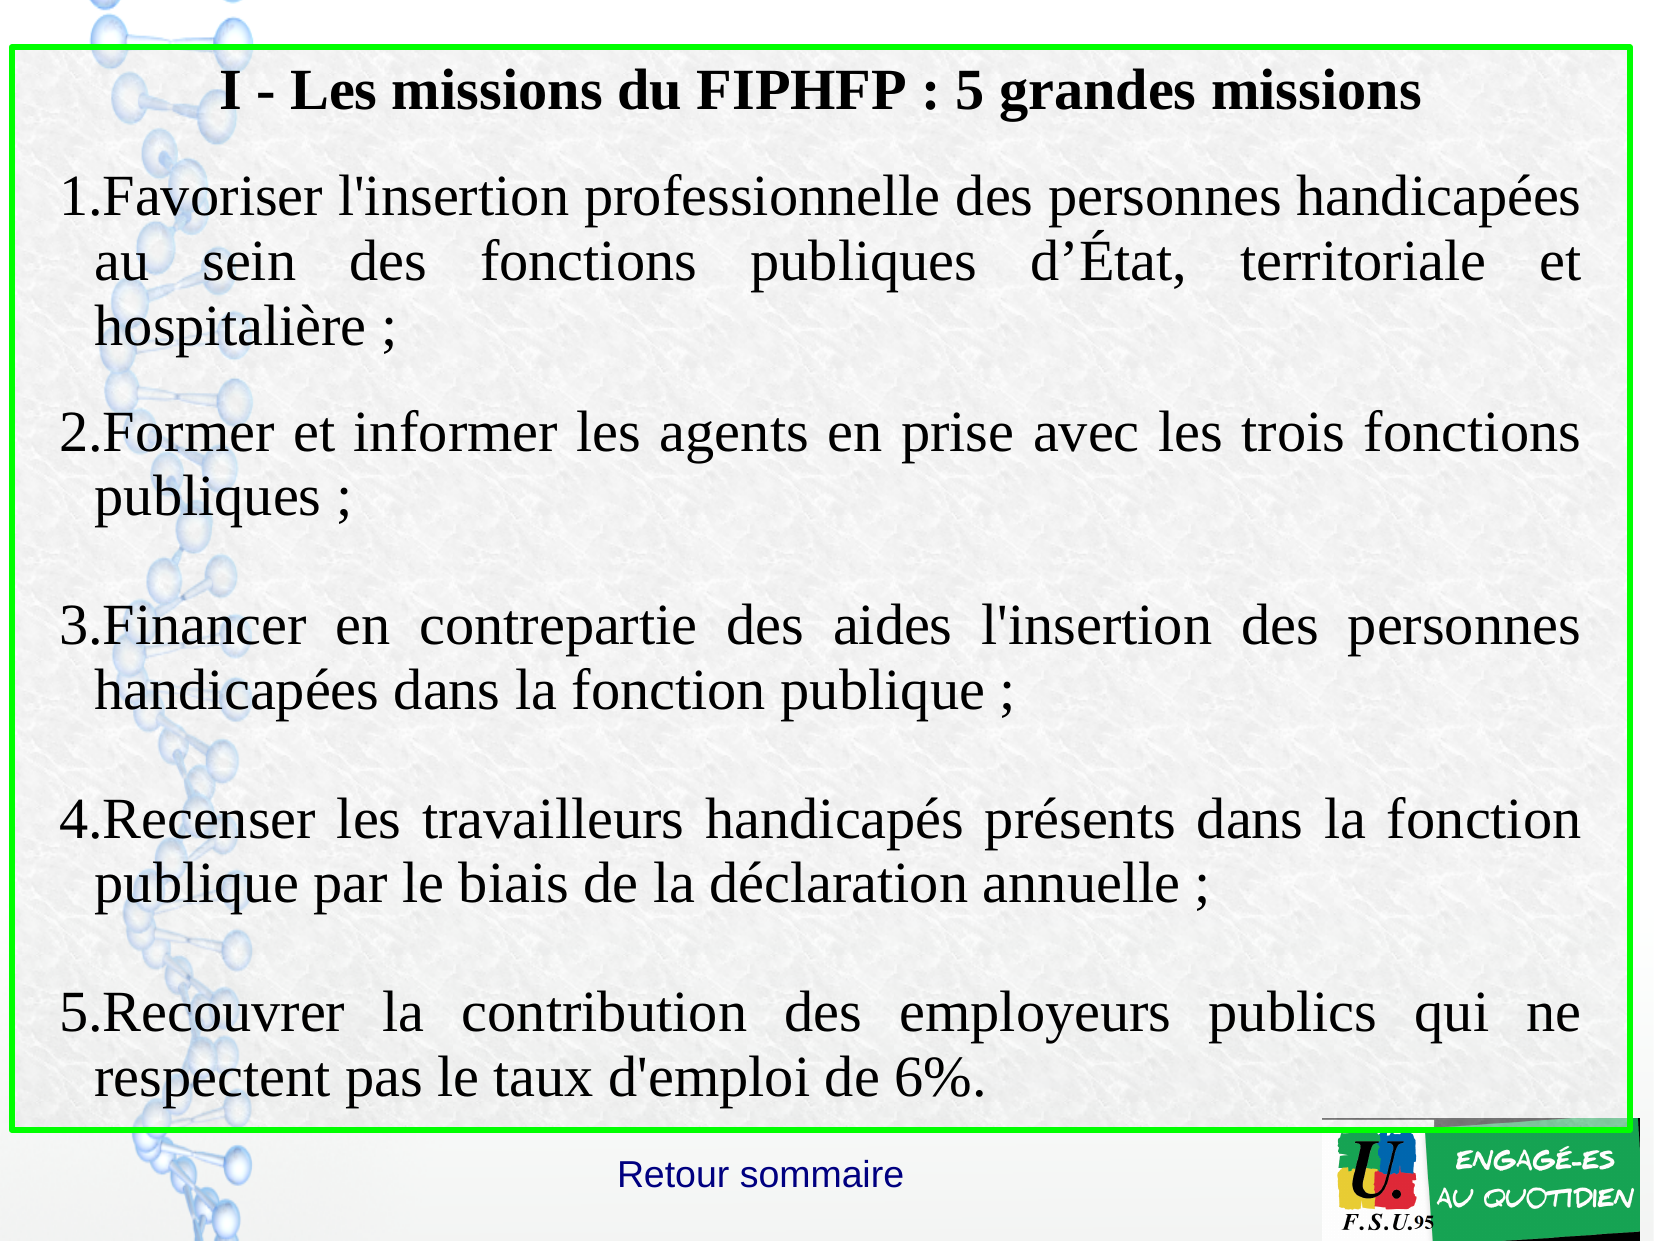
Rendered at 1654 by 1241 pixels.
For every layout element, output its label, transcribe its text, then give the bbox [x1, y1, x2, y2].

text_box I - Les missions du FIPHFP : 5 grandes missions Favoriser l'insertion professionnelle des personnes handicapées au sein des fonctions publiques d’État, territoriale et hospitalière ; Former et informer les agents en prise avec les trois fonctions publiques ; Financer en contrepartie des aides l'insertion des personnes handicapées dans la fonction publique ; Recenser les travailleurs handicapés présents dans la fonction publique par le biais de la déclaration annuelle ; Recouvrer la contribution des employeurs publics qui ne respectent pas le taux d'emploi de 6%. [11, 47, 1630, 1130]
picture [0, 0, 1654, 1241]
text_box Retour sommaire [602, 1145, 957, 1205]
